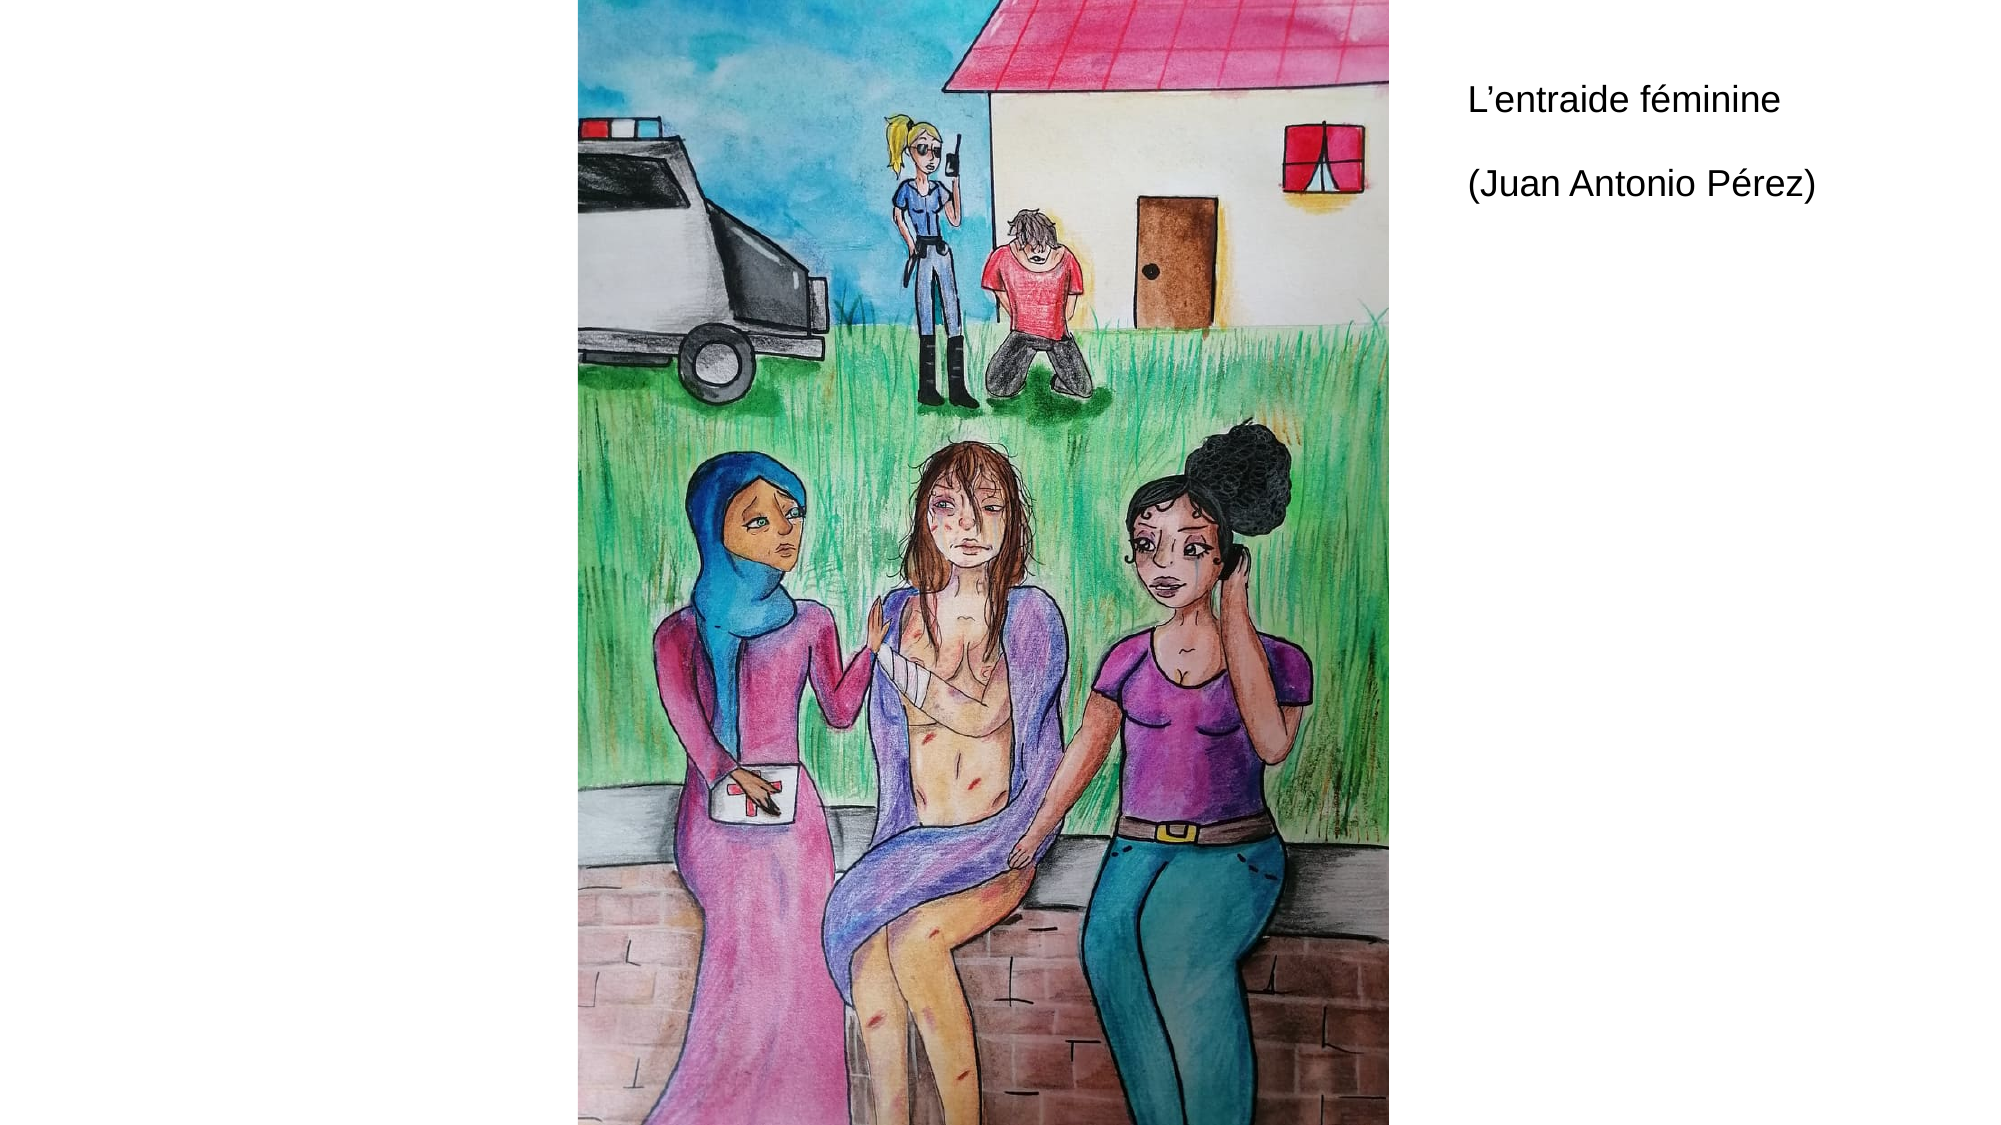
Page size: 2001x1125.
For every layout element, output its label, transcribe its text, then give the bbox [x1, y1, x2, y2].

text_box L’entraide féminine (Juan Antonio Pérez) [1452, 70, 1832, 212]
picture [577, 0, 1389, 1125]
